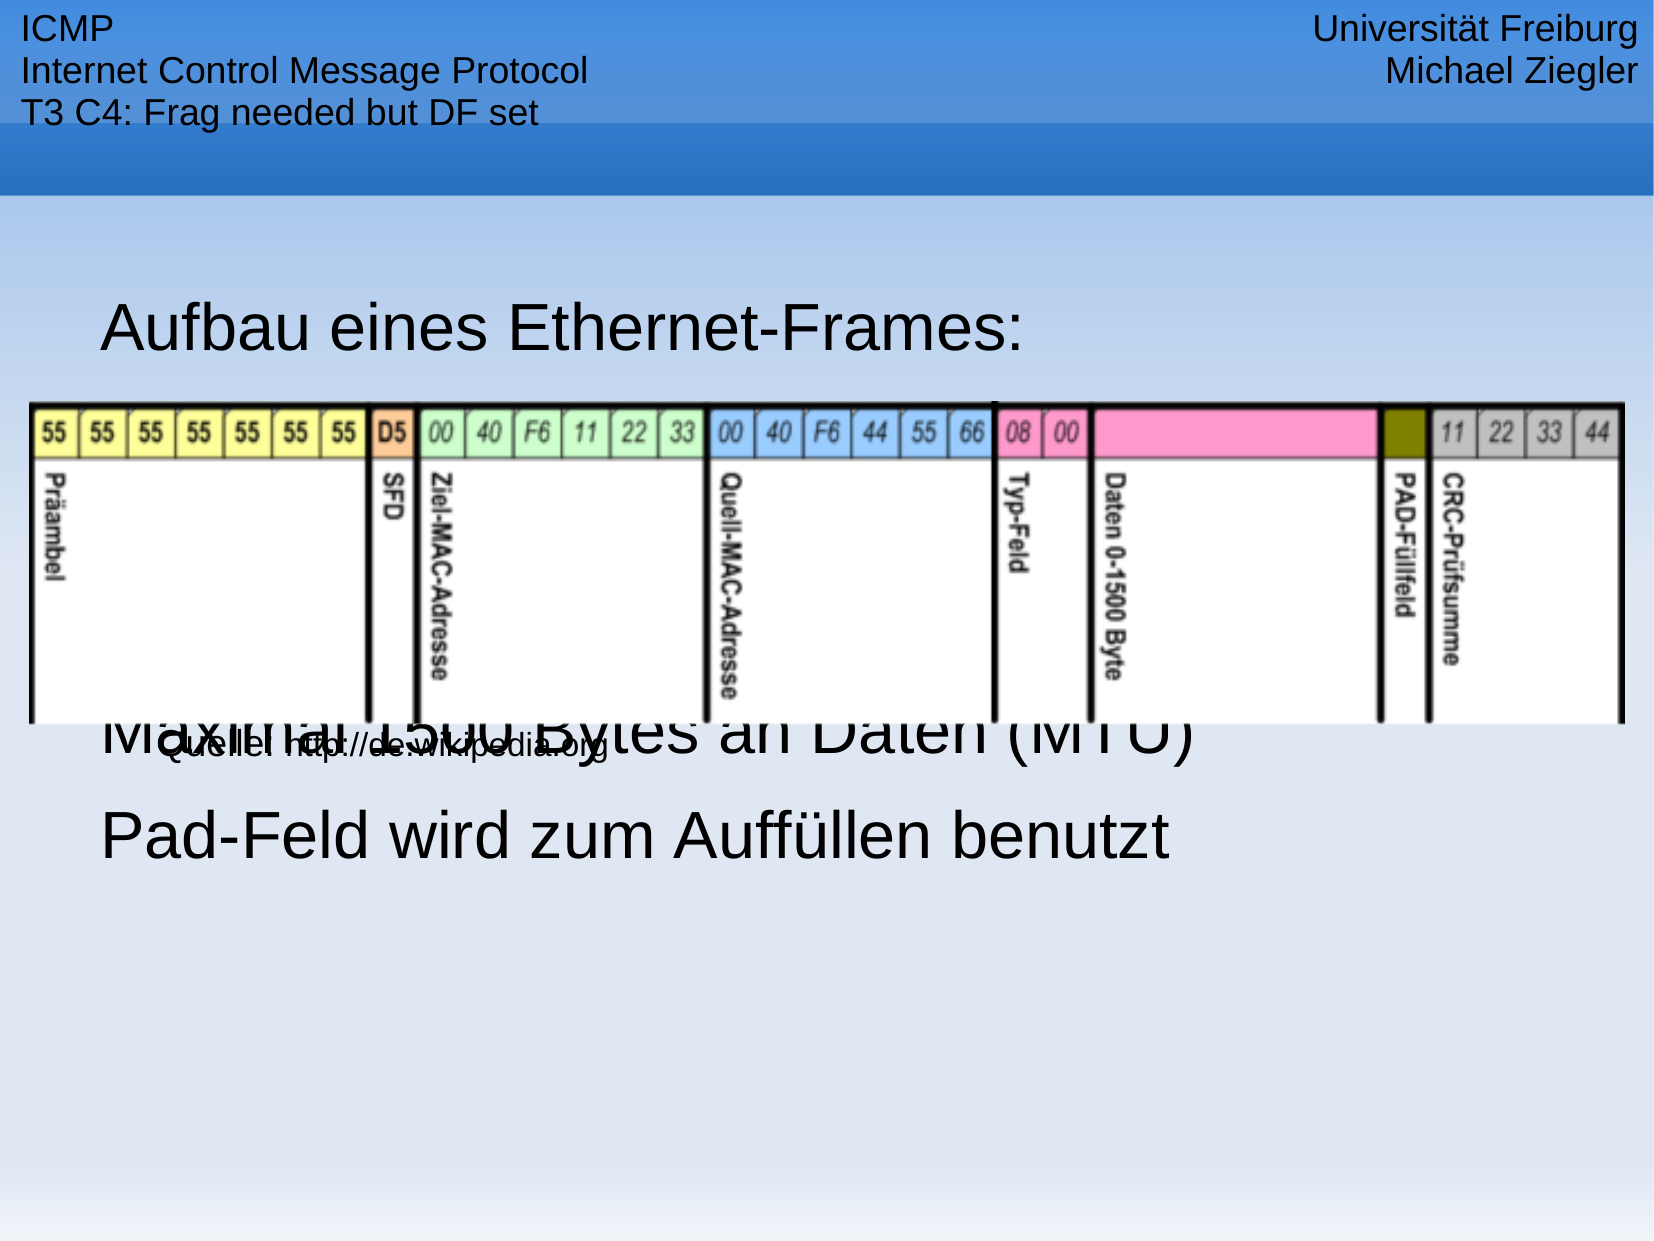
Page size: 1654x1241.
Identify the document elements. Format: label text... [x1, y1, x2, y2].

text_box Universität Freiburg Michael Ziegler [1210, 0, 1654, 183]
text_box Quelle: http://de.wikipedia.org [141, 714, 880, 786]
list Aufbau eines Ethernet-Frames: Maximal 1500 Bytes an Daten (MTU) Pad-Feld wird zum Auffüllen benutzt [82, 727, 1571, 1109]
picture [0, 0, 1654, 1241]
text_box ICMP Internet Control Message Protocol T3 C4: Frag needed but DF set [5, 0, 715, 183]
list Aufbau eines Ethernet-Frames: Maximal 1500 Bytes an Daten (MTU) Pad-Feld wird zum Auffüllen benutzt [82, 290, 1571, 401]
